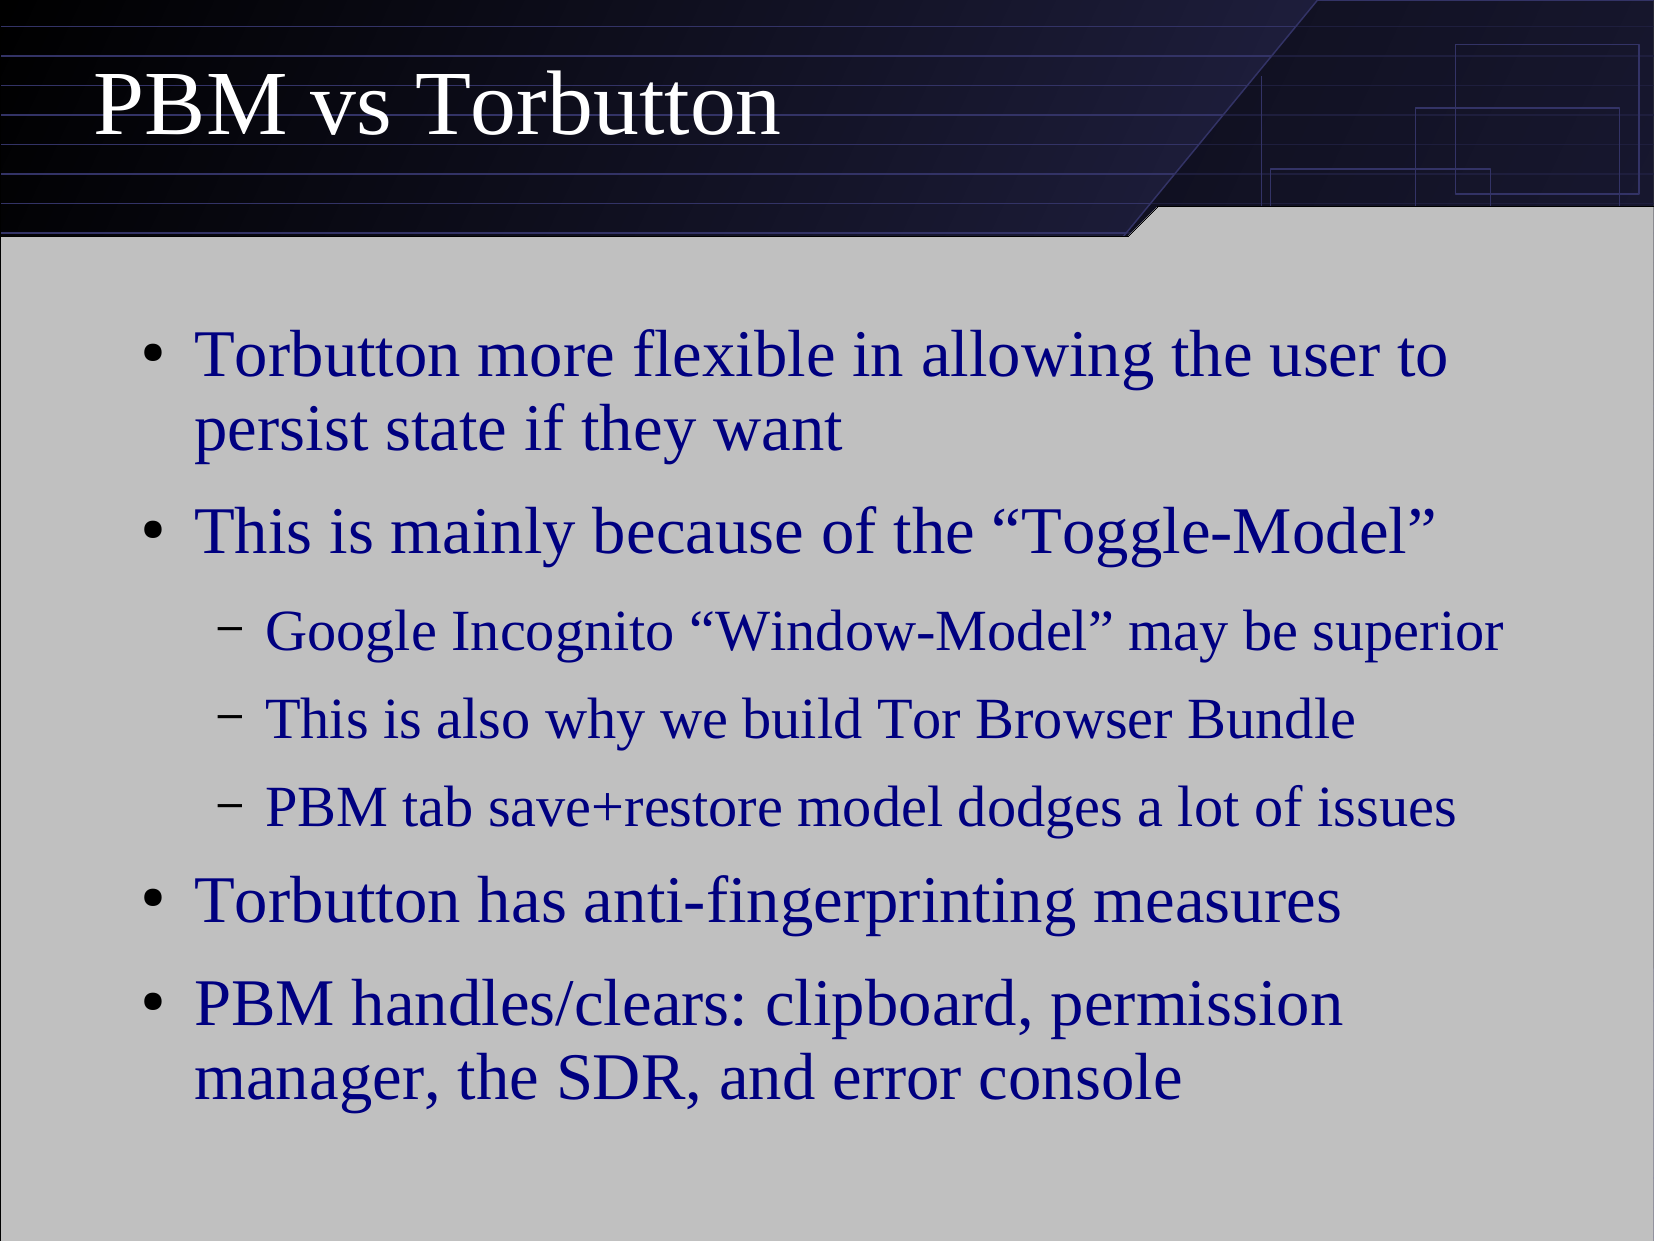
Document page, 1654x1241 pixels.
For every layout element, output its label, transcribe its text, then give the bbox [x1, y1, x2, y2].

list Torbutton more flexible in allowing the user to persist state if they want This is mainly because of the “Toggle-Model” Google Incognito “Window-Model” may be superior This is also why we build Tor Browser Bundle PBM tab save+restore model dodges a lot of issues Torbutton has anti-fingerprinting measures PBM handles/clears: clipboard, permission manager, the SDR, and error console [123, 316, 1536, 1218]
title PBM vs Torbutton [93, 0, 1506, 208]
